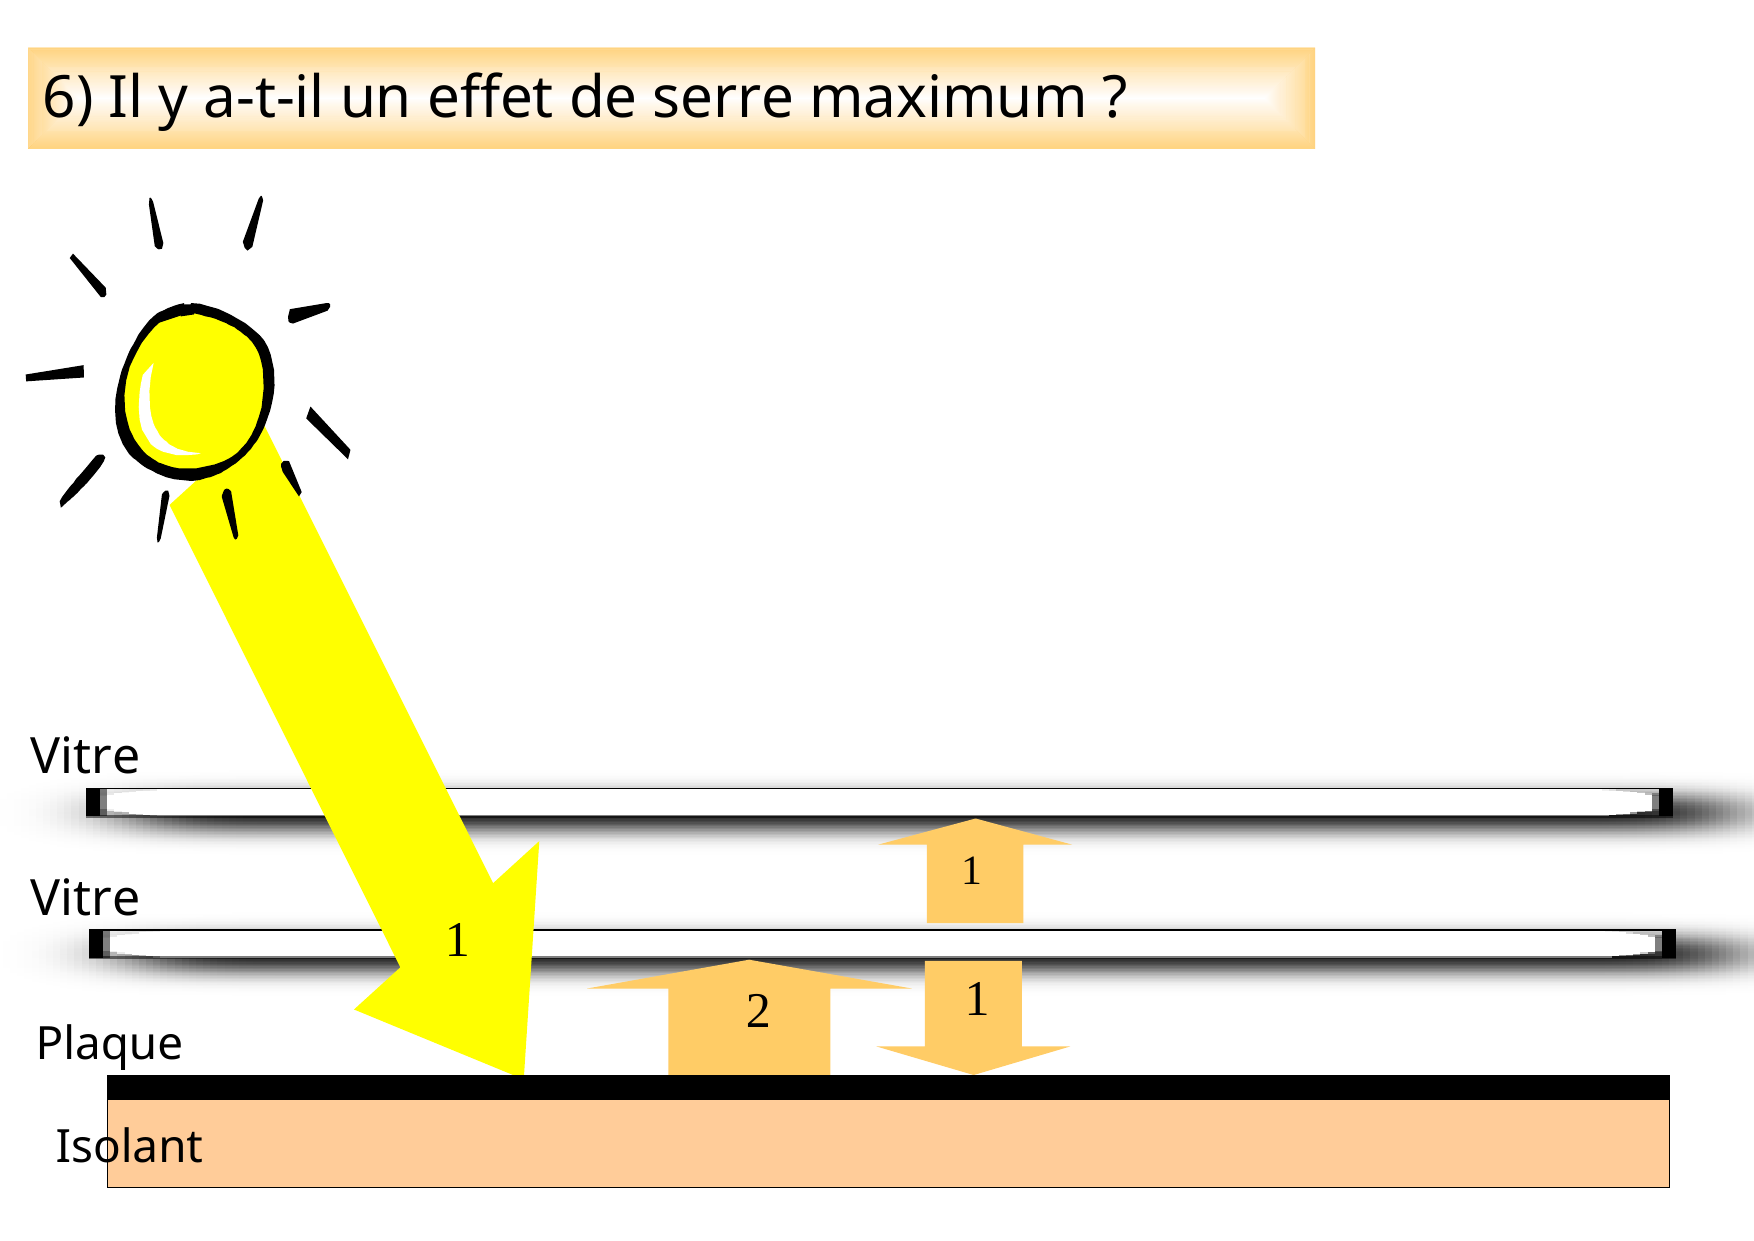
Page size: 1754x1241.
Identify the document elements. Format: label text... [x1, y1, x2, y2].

text_box [59, 454, 106, 508]
picture [0, 768, 346, 860]
text_box 1 [961, 847, 1018, 906]
text_box Vitre [16, 712, 179, 755]
text_box [306, 406, 351, 460]
text_box 1 [964, 971, 1040, 1041]
text_box [242, 195, 264, 251]
picture [437, 768, 1754, 860]
text_box [148, 197, 164, 250]
text_box [878, 818, 1073, 924]
text_box [288, 303, 331, 324]
text_box [28, 47, 1316, 149]
text_box [25, 365, 84, 382]
text_box 6) Il y a-t-il un effet de serre maximum ? [28, 48, 1313, 149]
text_box Isolant [40, 1106, 293, 1181]
text_box 1 [444, 912, 480, 982]
picture [529, 910, 1754, 1001]
text_box Plaque [20, 1003, 273, 1078]
picture [0, 910, 399, 1001]
text_box 2 [745, 983, 781, 1053]
text_box Vitre [16, 854, 179, 896]
text_box [69, 253, 107, 298]
text_box [107, 303, 1670, 1188]
